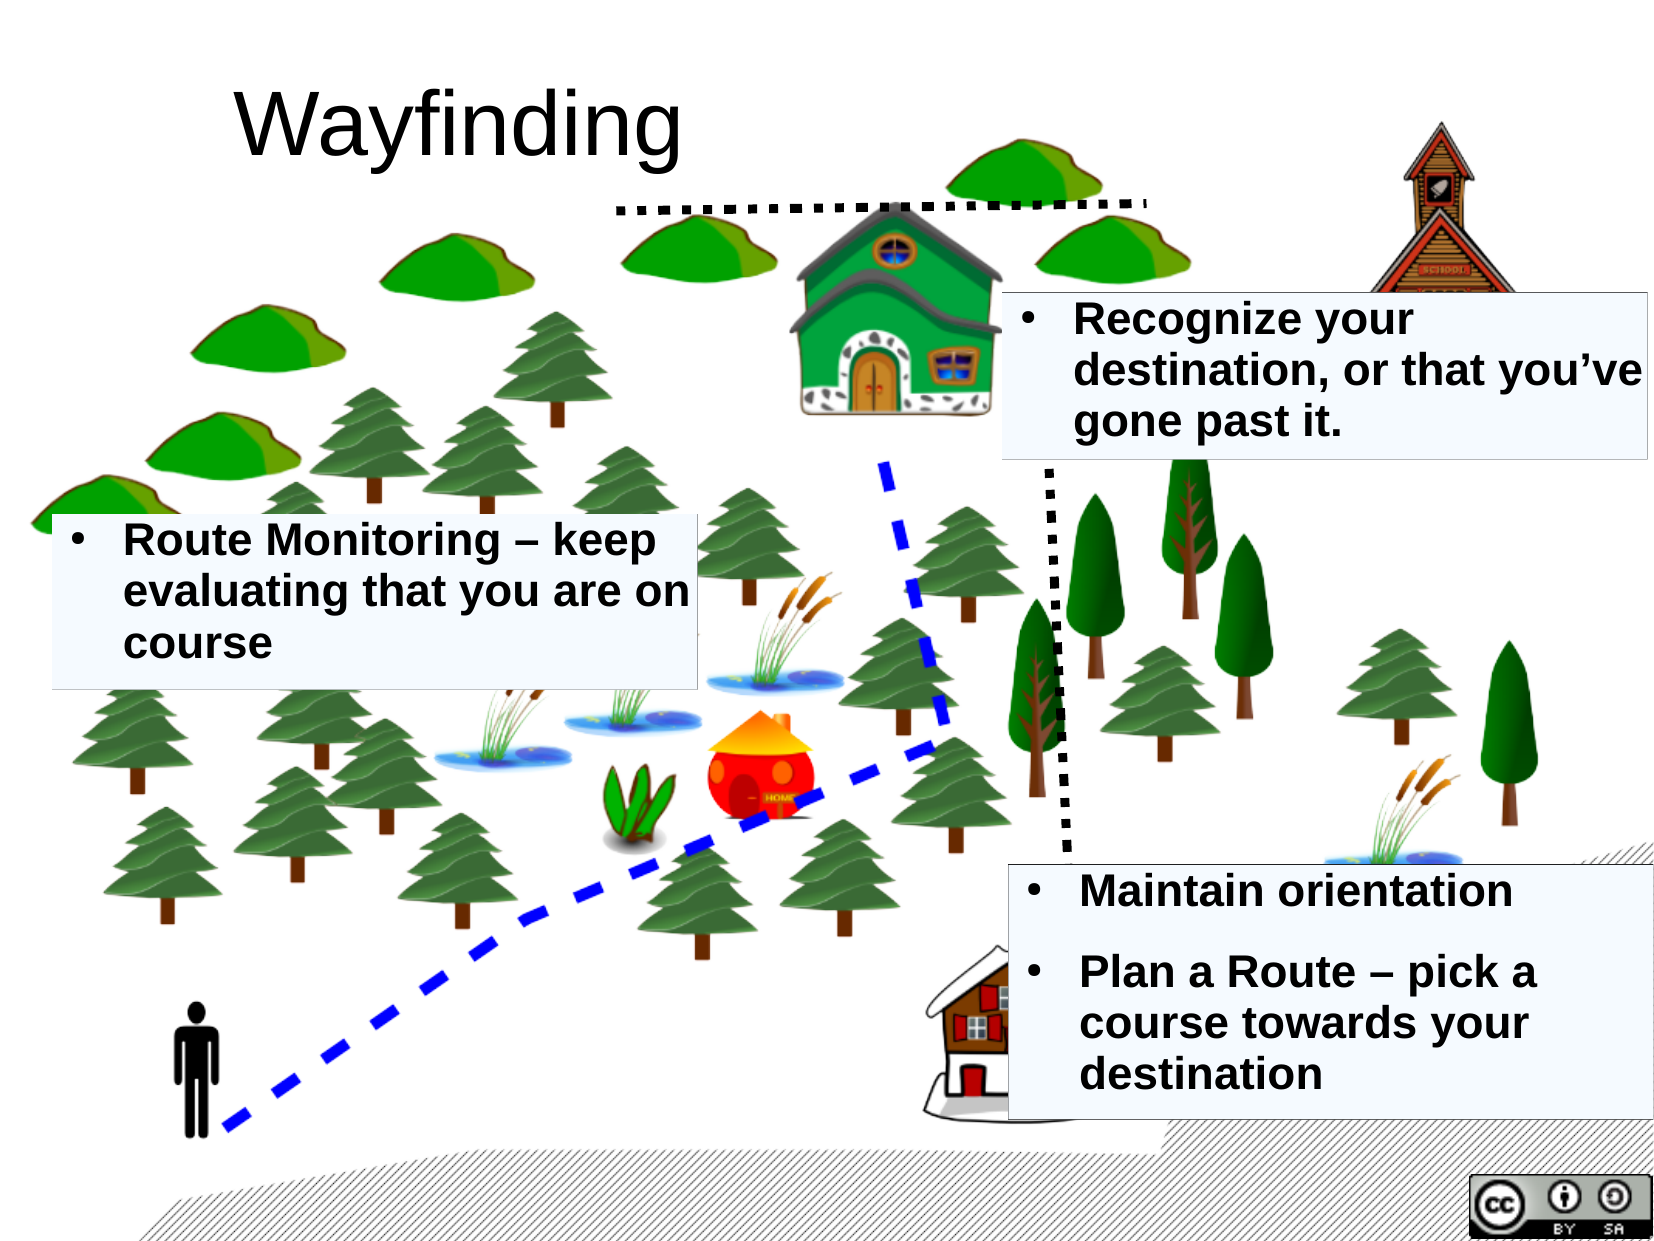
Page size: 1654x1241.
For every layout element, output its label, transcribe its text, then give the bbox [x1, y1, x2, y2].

list Recognize your destination, or that you’ve gone past it. [1002, 292, 1648, 460]
picture [5, 7, 1654, 1241]
list Route Monitoring – keep evaluating that you are on course [52, 514, 698, 690]
list Maintain orientation Plan a Route – pick a course towards your destination [1008, 864, 1654, 1120]
title Wayfinding [29, 19, 890, 227]
